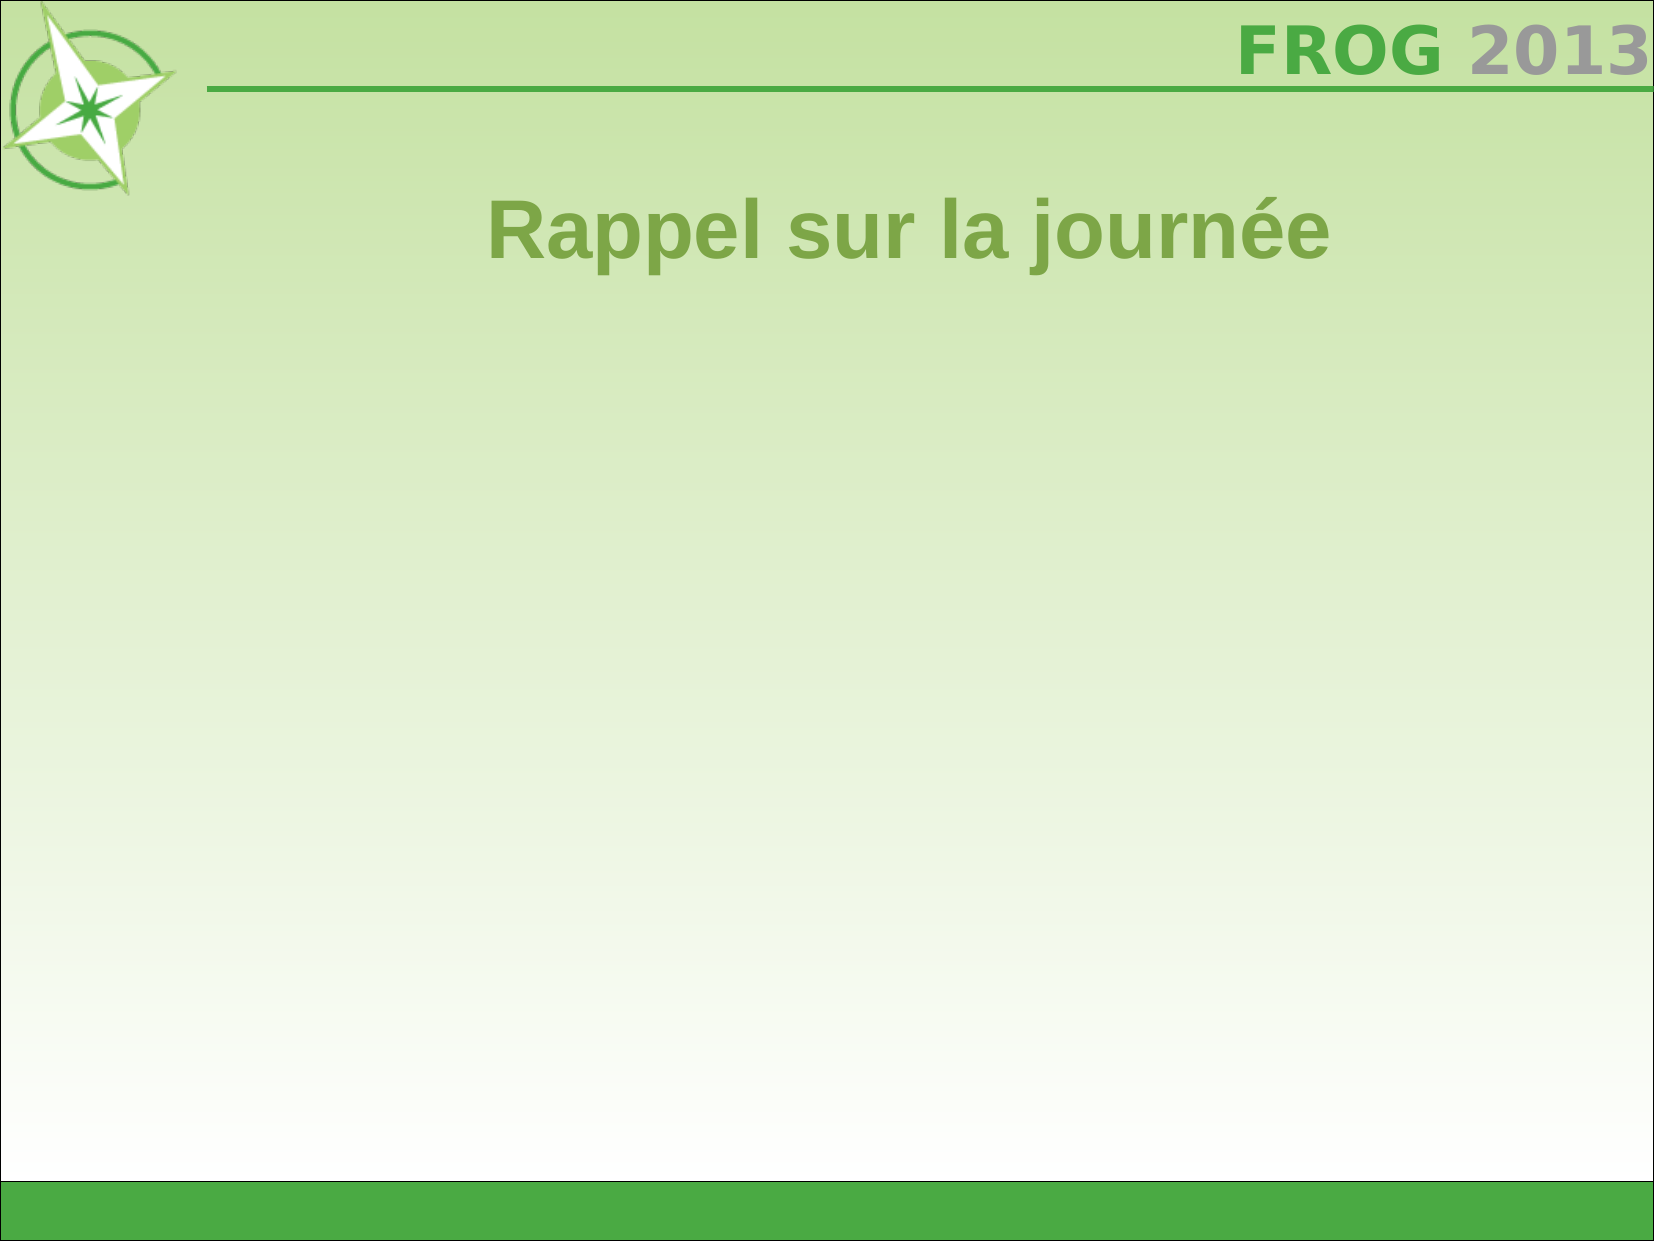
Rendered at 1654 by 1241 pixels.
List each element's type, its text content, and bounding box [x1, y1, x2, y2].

subtitle Rappel sur la journée [165, 2, 1654, 1109]
picture [2, 0, 178, 197]
